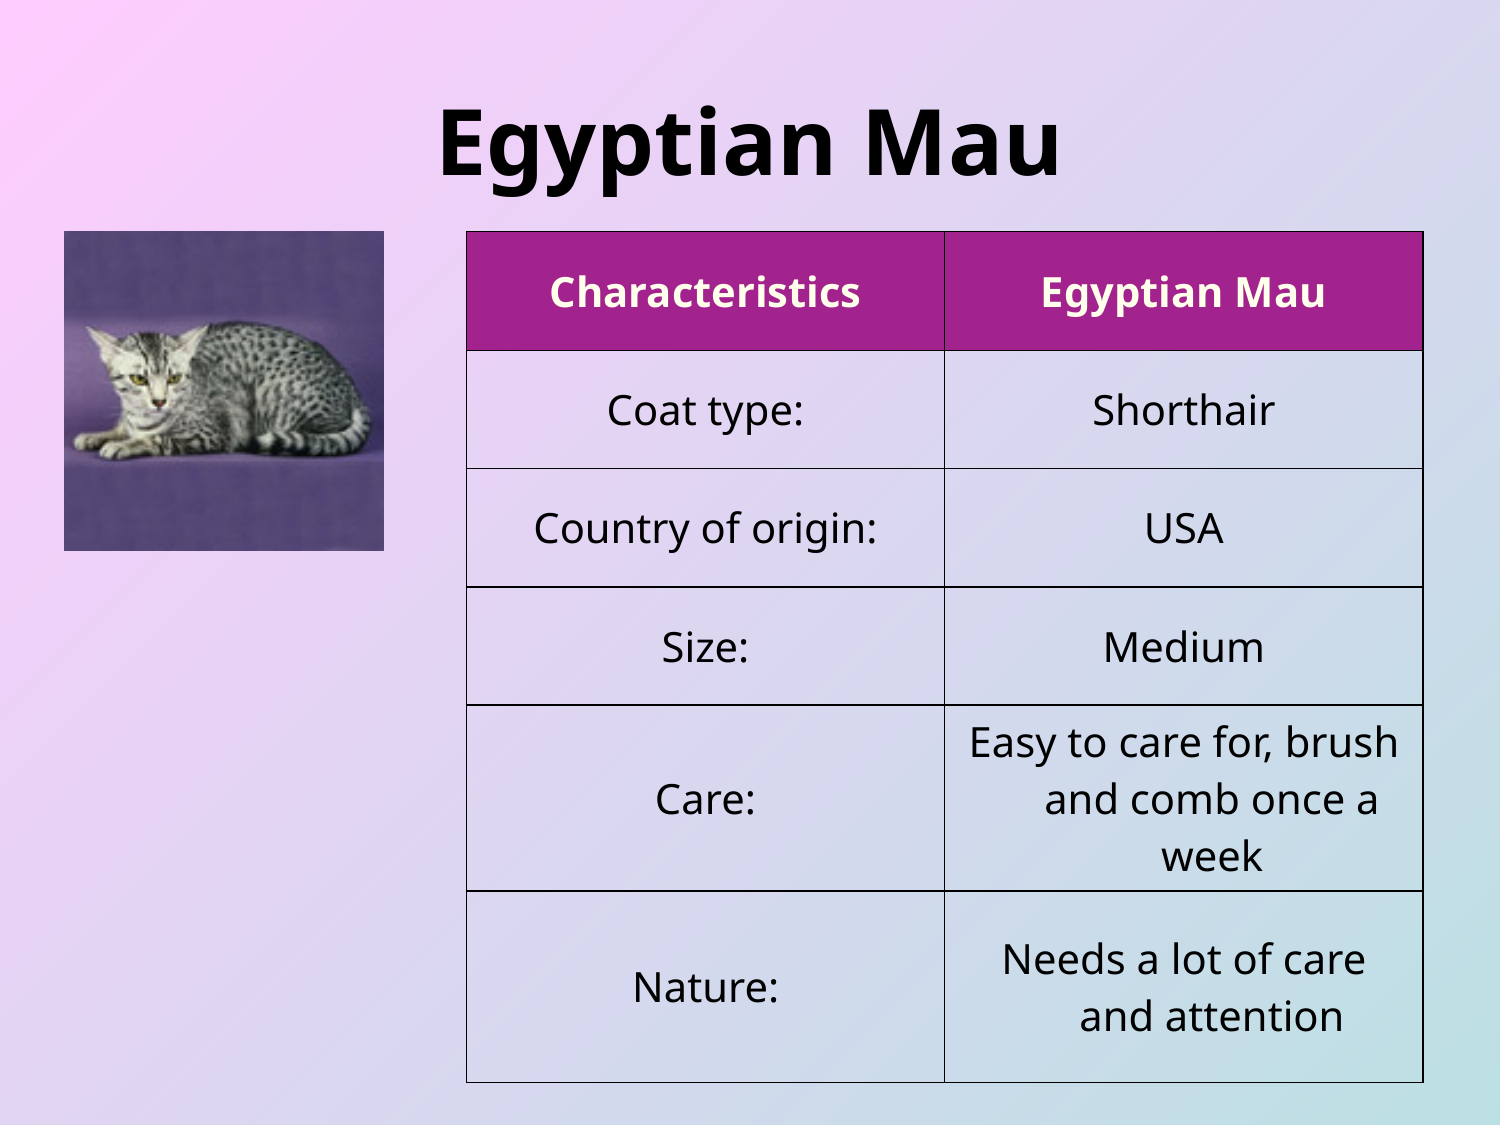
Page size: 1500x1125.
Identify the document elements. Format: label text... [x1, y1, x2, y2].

table_cell Easy to care for, brush and comb once a week [945, 706, 1422, 890]
table_cell Medium [945, 588, 1422, 704]
table_cell USA [945, 469, 1422, 586]
table_cell Coat type: [467, 351, 944, 468]
table_header Characteristics [467, 232, 944, 350]
table_cell Needs a lot of care and attention [945, 892, 1422, 1082]
table_header Egyptian Mau [945, 232, 1422, 350]
picture [64, 231, 384, 551]
table_cell Shorthair [945, 351, 1422, 468]
title Egyptian Mau [75, 45, 1425, 233]
table_cell Care: [467, 706, 944, 890]
table_cell Size: [467, 588, 944, 704]
table_cell Country of origin: [467, 469, 944, 586]
table_cell Nature: [467, 892, 944, 1082]
